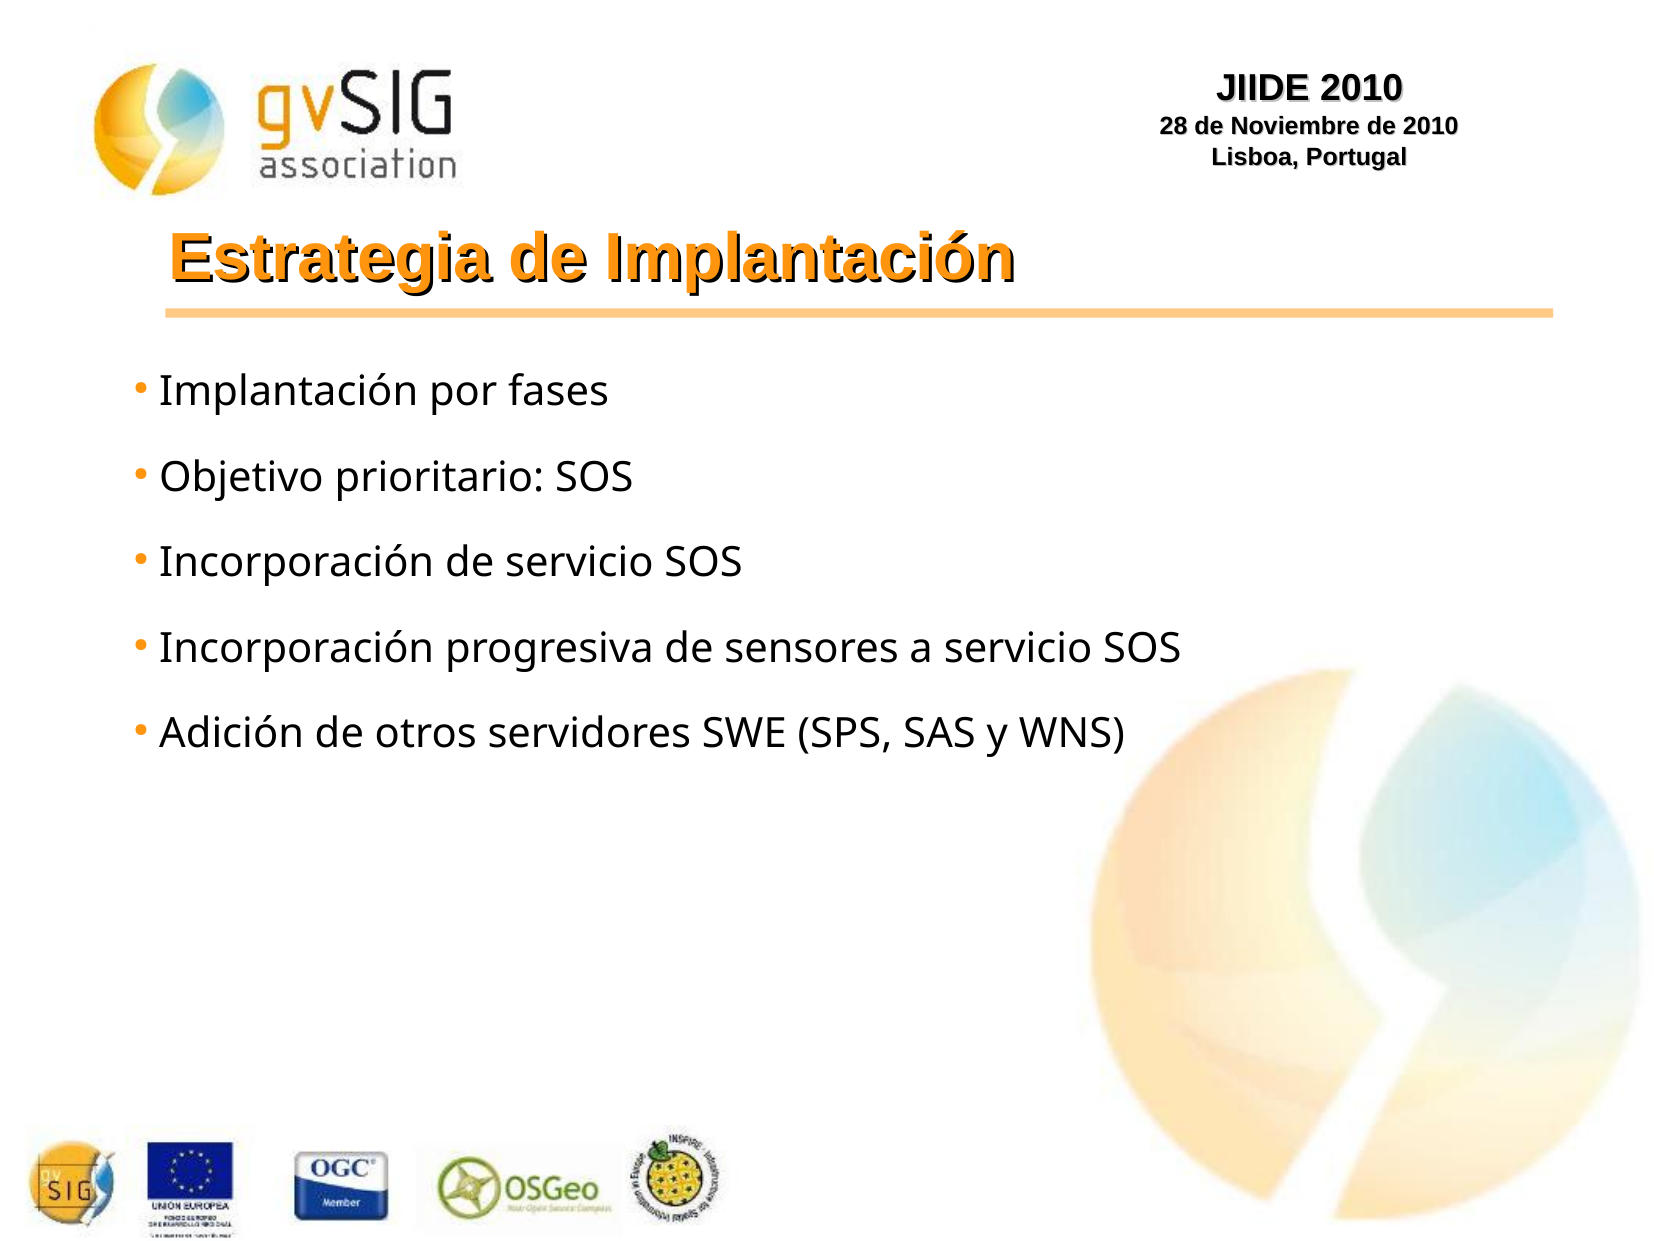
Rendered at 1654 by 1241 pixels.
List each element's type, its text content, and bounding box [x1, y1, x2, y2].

text_box Implantación por fases Objetivo prioritario: SOS Incorporación de servicio SOS Incorporación progresiva de sensores a servicio SOS Adición de otros servidores SWE (SPS, SAS y WNS) [118, 325, 1477, 752]
picture [1, 0, 1654, 1241]
text_box Estrategia de Implantación [153, 212, 1034, 302]
